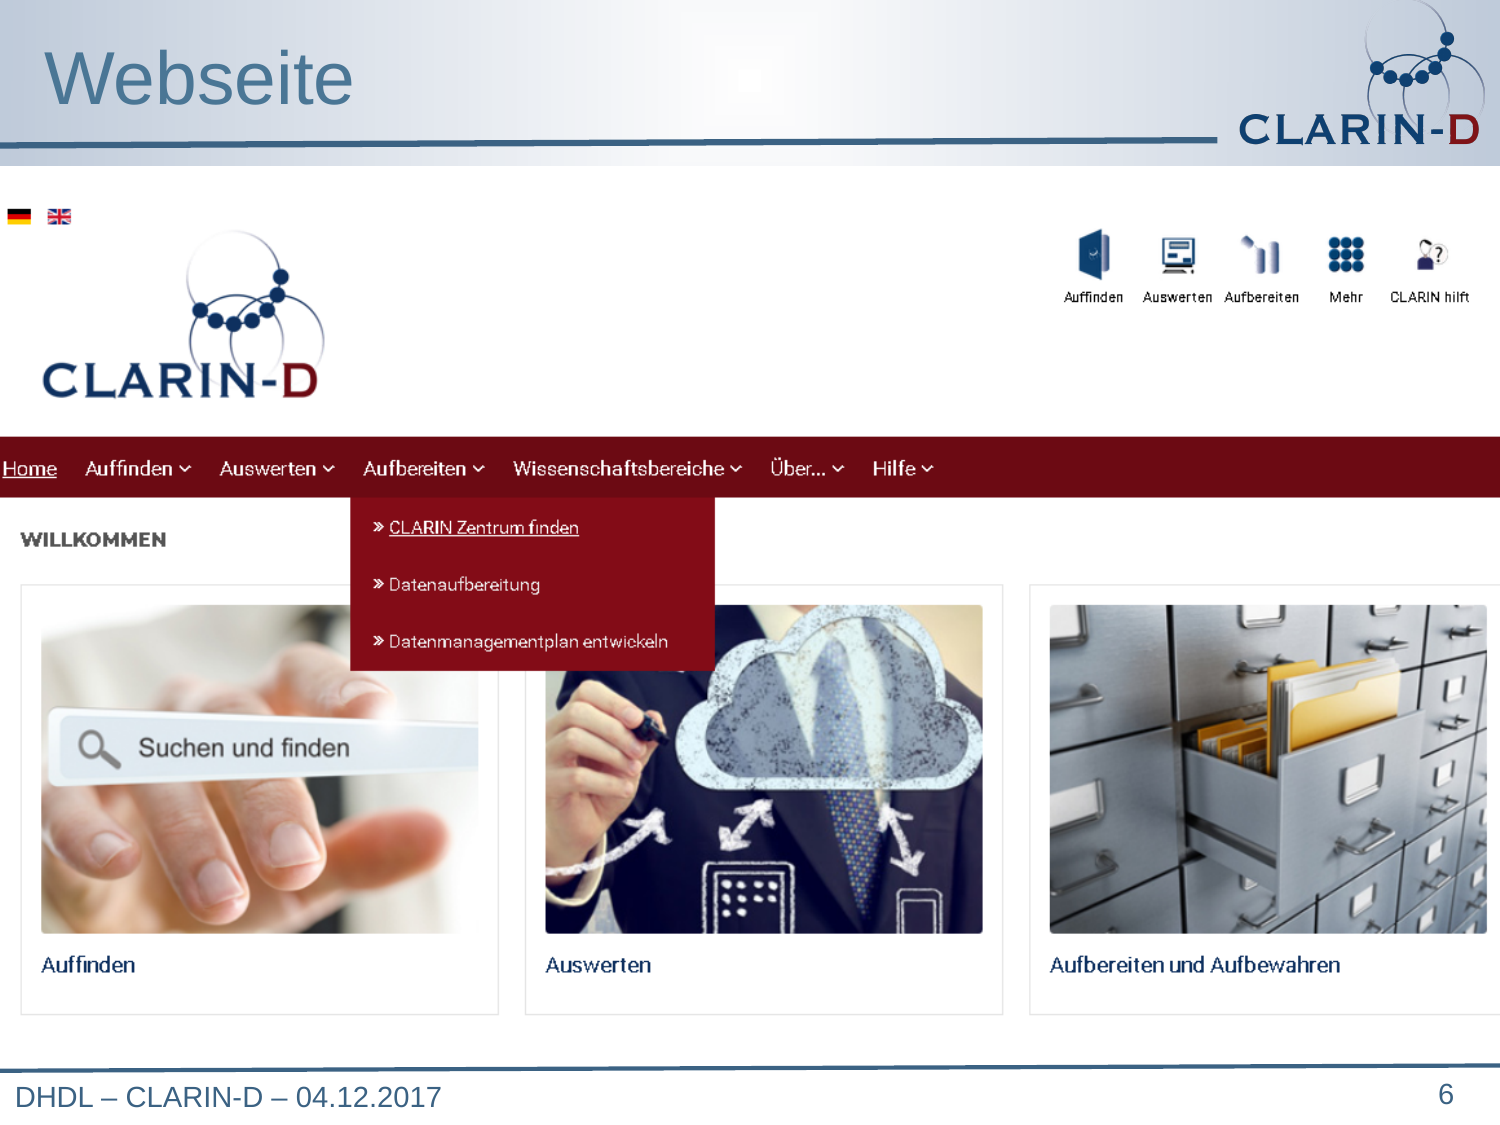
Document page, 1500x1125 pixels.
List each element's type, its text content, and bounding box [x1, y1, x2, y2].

picture [0, 0, 1500, 166]
text_box Webseite [29, 29, 1182, 129]
text_box <number> [1423, 1067, 1500, 1113]
picture [0, 200, 1500, 1049]
